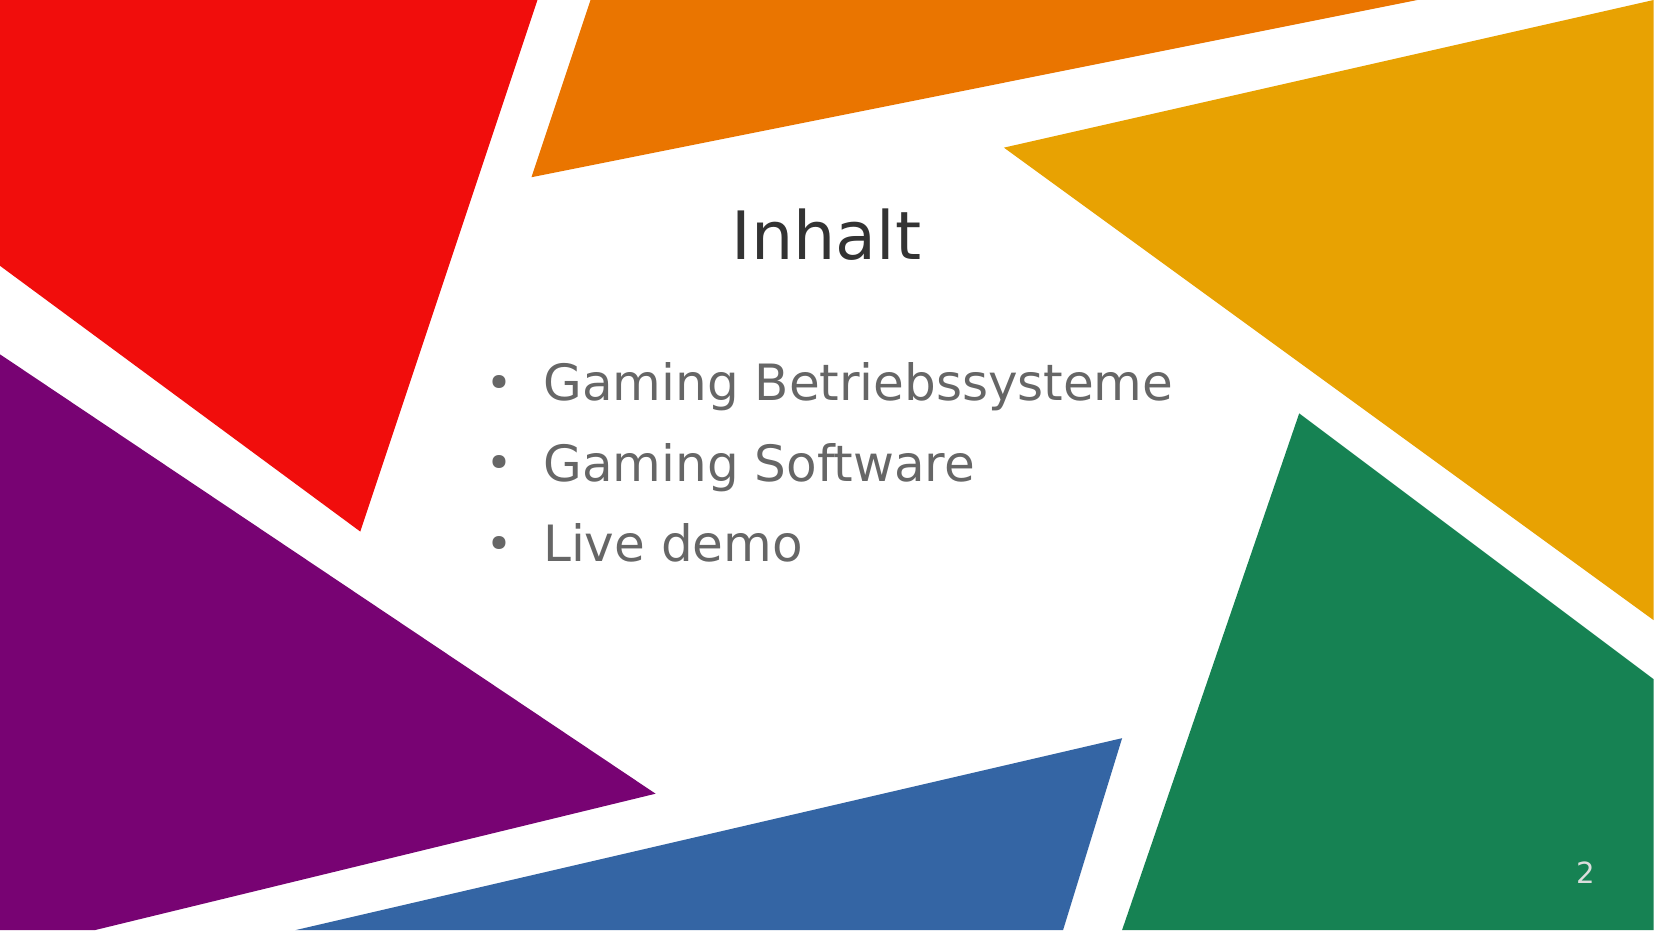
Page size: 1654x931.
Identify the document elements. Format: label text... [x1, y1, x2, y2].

title Inhalt [472, 147, 1182, 325]
list Gaming Betriebssysteme Gaming Software Live demo [472, 354, 1182, 768]
